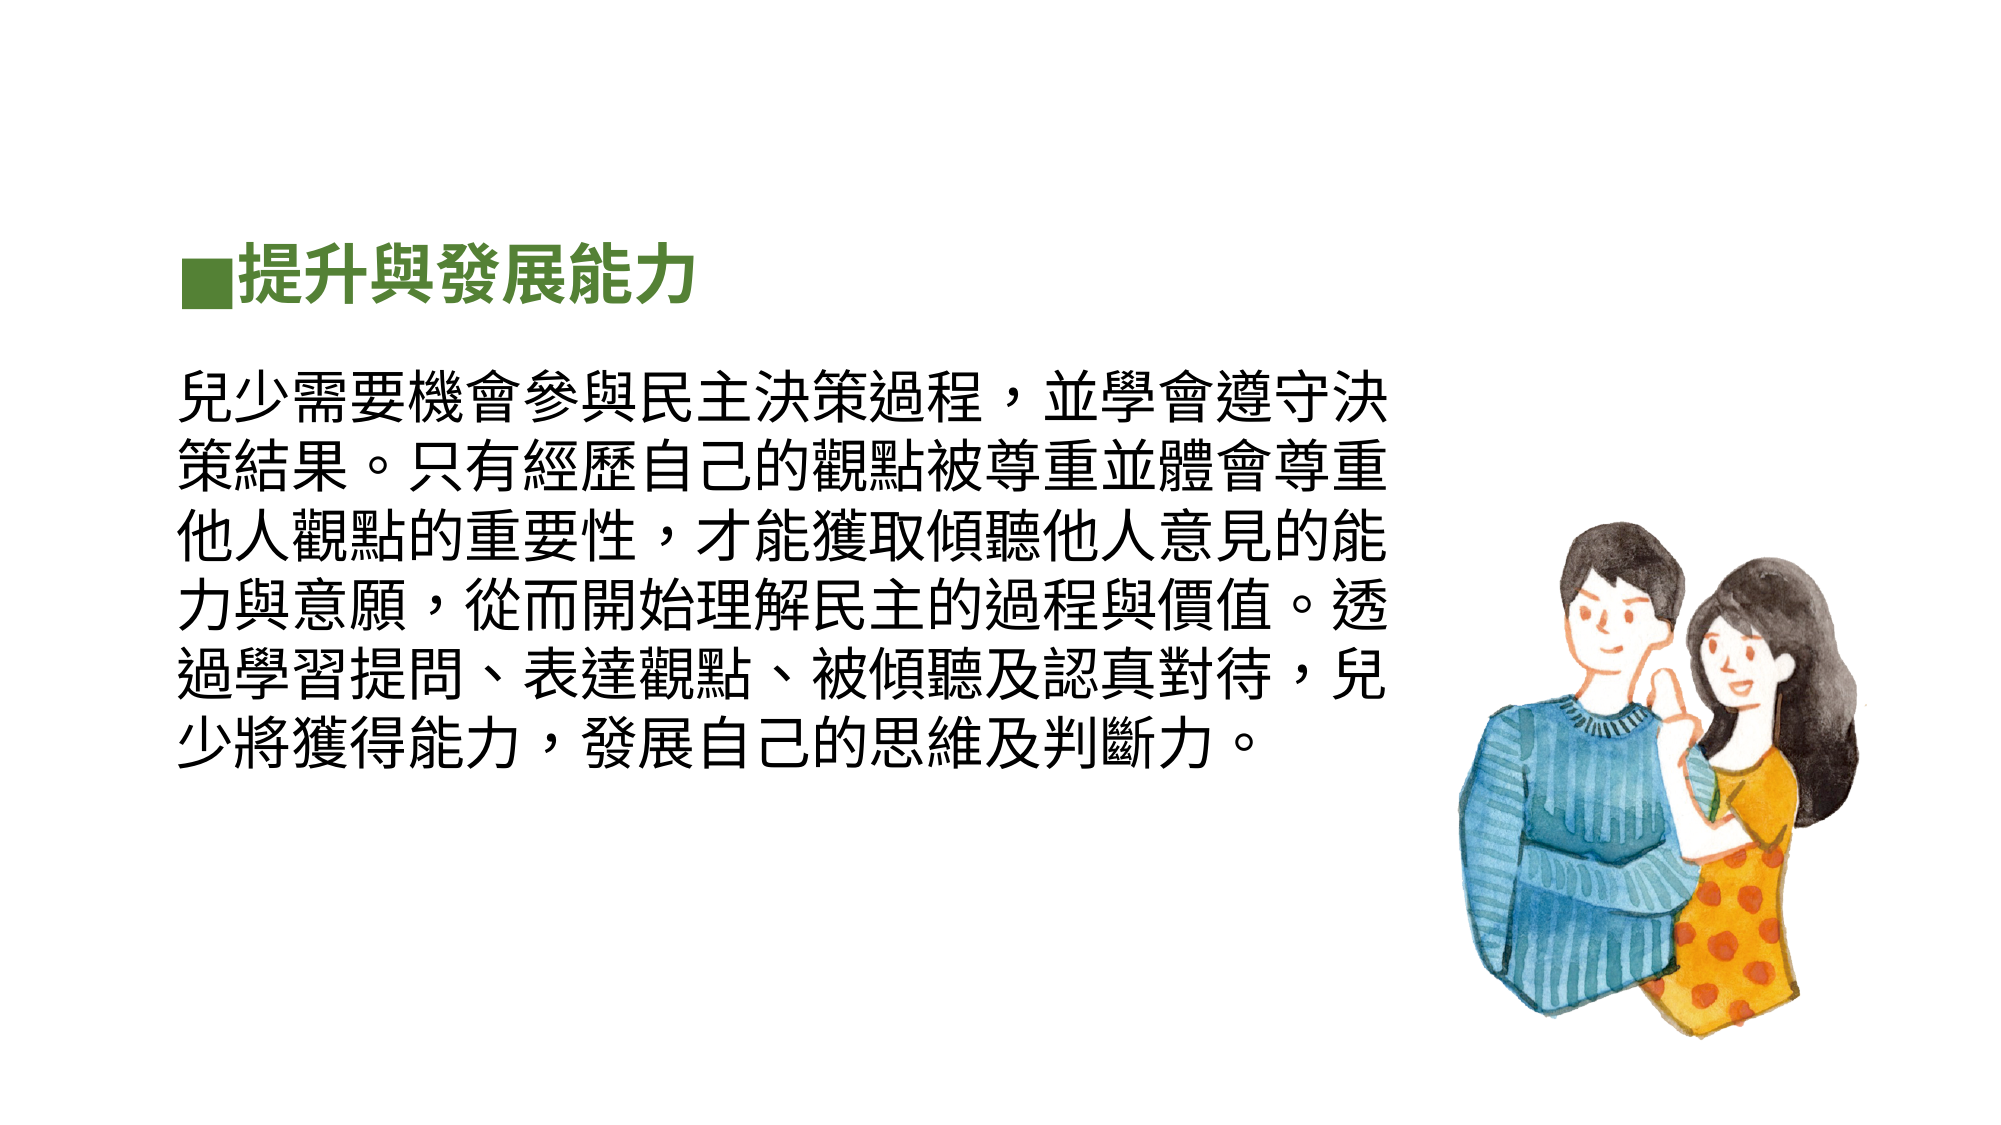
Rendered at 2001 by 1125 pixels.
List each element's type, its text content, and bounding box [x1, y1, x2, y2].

list 提升與發展能力 兒少需要機會參與民主決策過程，並學會遵守決策結果。只有經歷自己的觀點被尊重並體會尊重他人觀點的重要性，才能獲取傾聽他人意見的能力與意願，從而開始理解民主的過程與價值。透過學習提問、表達觀點、被傾聽及認真對待，兒少將獲得能力，發展自己的思維及判斷力。 [160, 145, 1409, 860]
picture [1411, 502, 1885, 1066]
